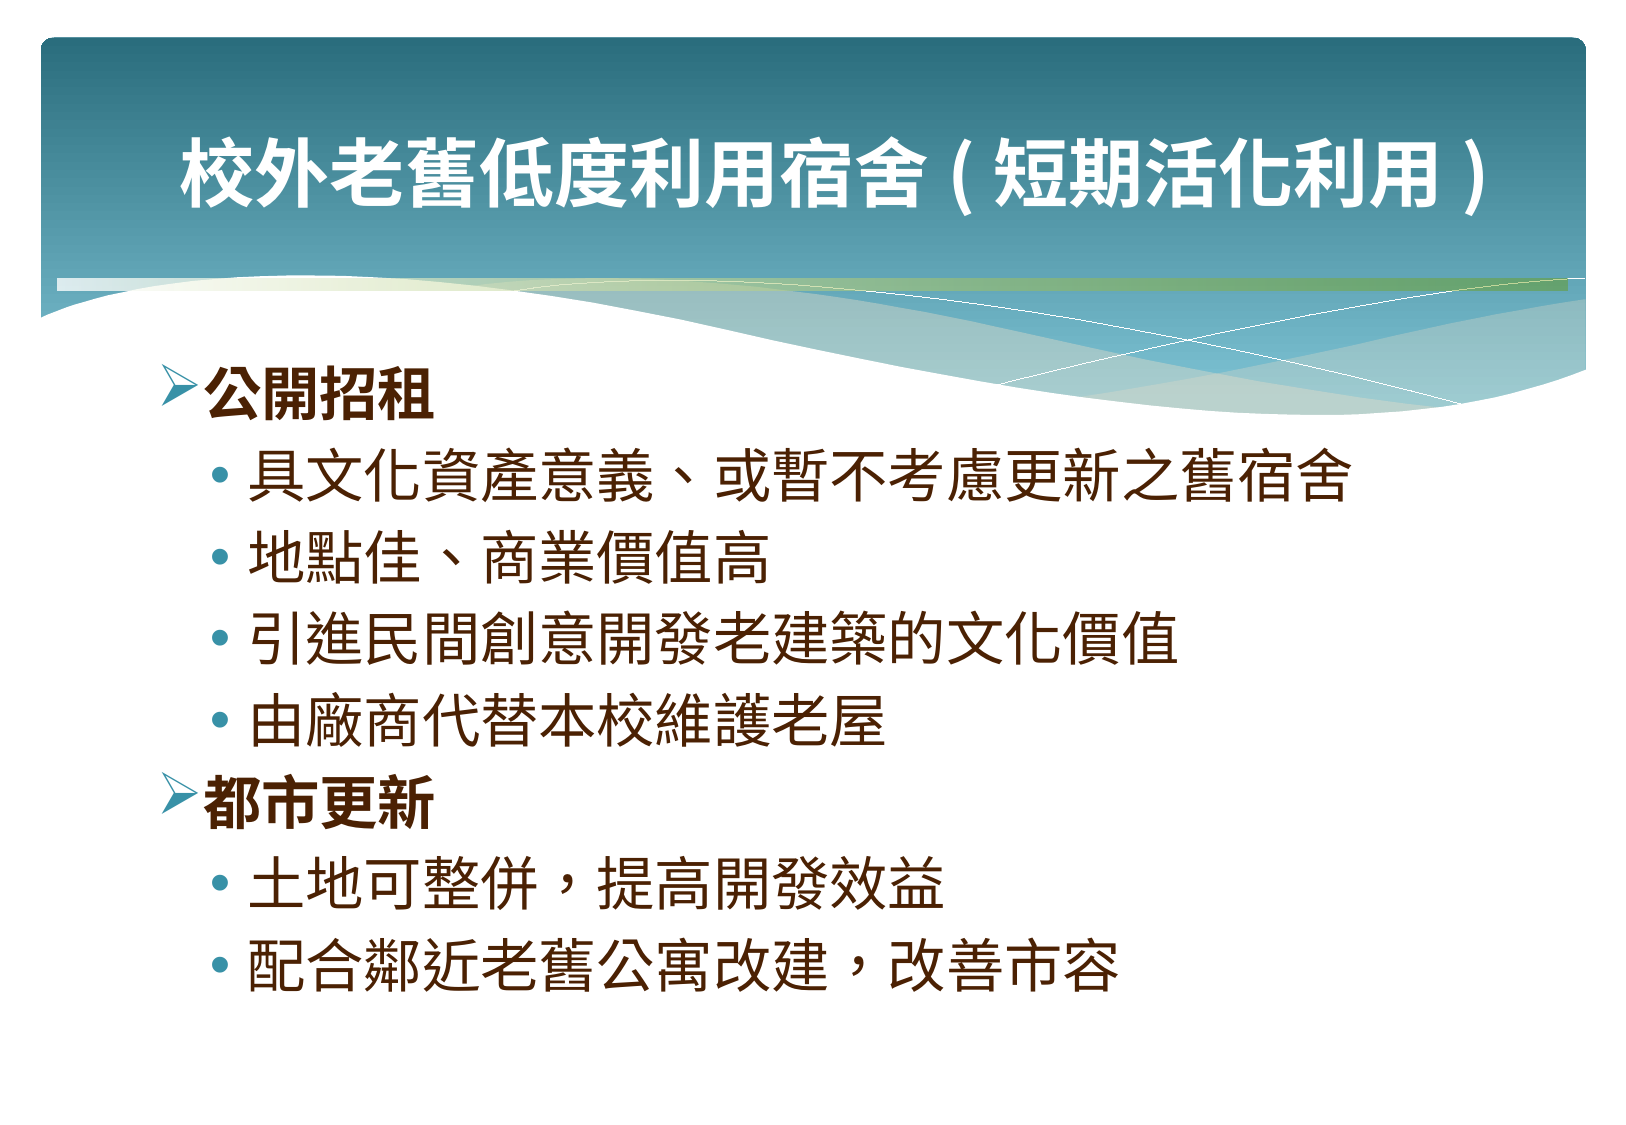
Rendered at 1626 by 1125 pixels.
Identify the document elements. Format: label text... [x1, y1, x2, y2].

list 公開招租 具文化資產意義、或暫不考慮更新之舊宿舍 地點佳、商業價值高 引進民間創意開發老建築的文化價值 由廠商代替本校維護老屋 都市更新 土地可整併，提高開發效益 配合鄰近老舊公寓改建，改善市容 [91, 350, 1555, 1005]
title 校外老舊低度利用宿舍(短期活化利用) [103, 113, 1567, 230]
